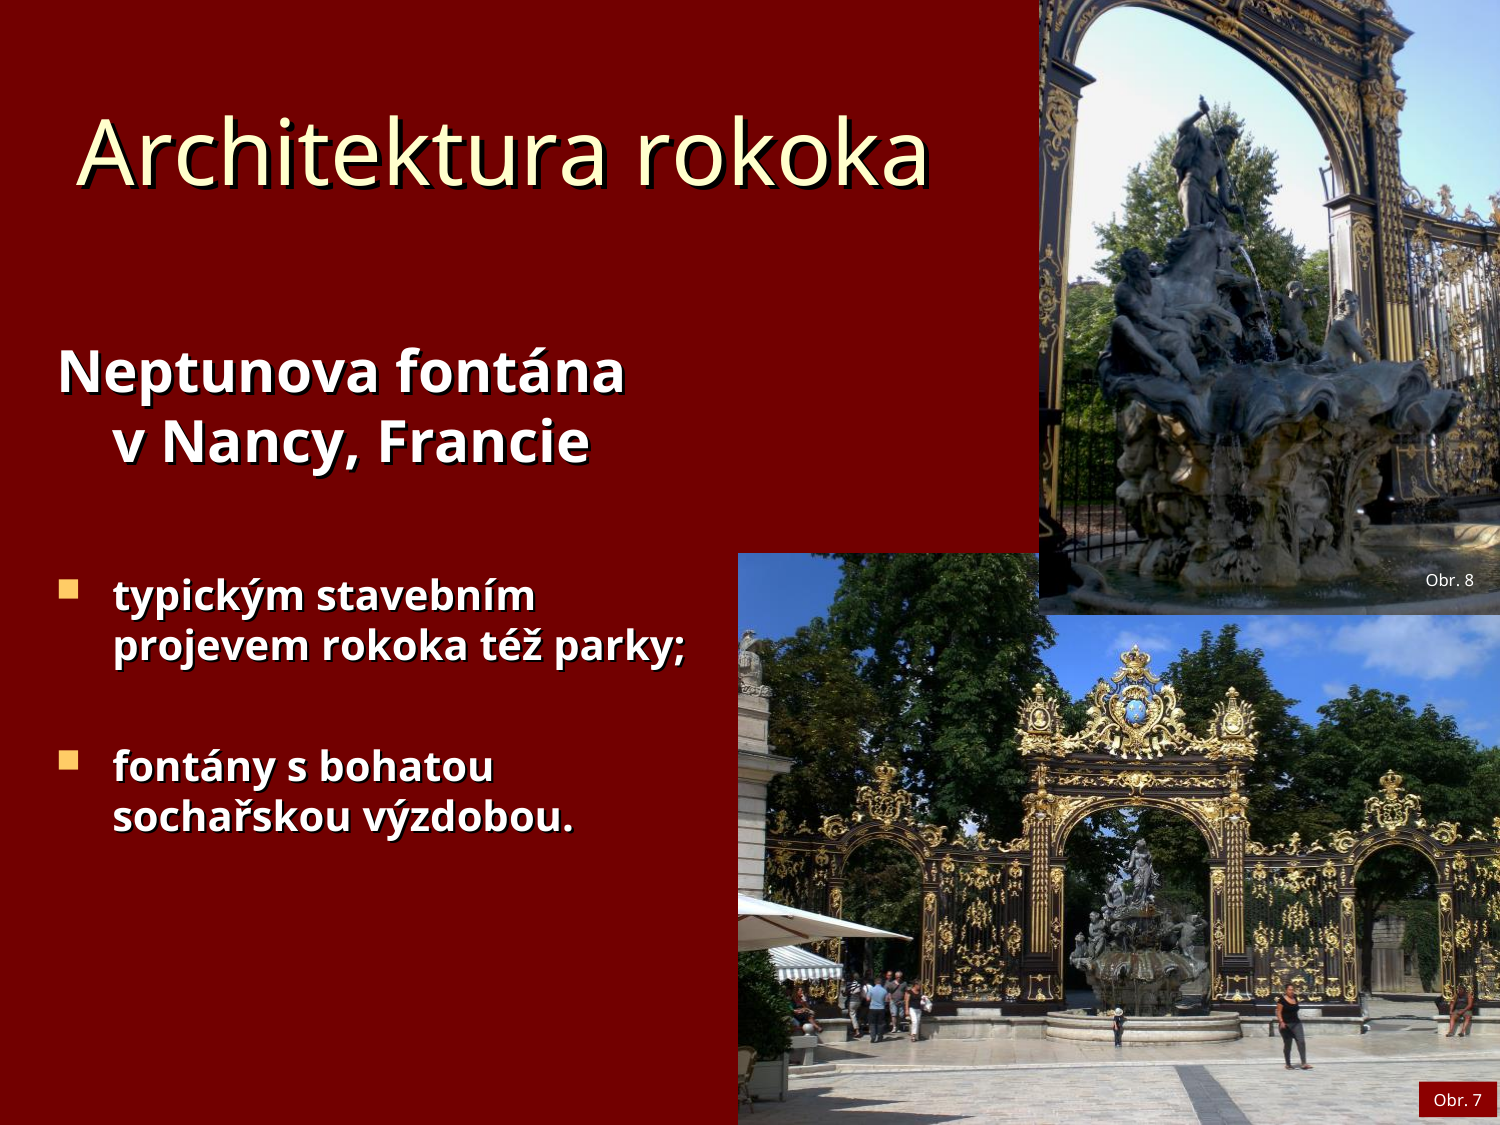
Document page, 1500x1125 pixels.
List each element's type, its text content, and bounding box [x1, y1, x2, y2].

list Neptunova fontána v Nancy, Francie typickým stavebním projevem rokoka též parky; fontány s bohatou sochařskou výzdobou. [41, 326, 750, 1001]
text_box Obr. 7 [1419, 1081, 1498, 1118]
title Architektura rokoka [0, 54, 1010, 243]
text_box Obr. 8 [1410, 562, 1489, 598]
text_box [738, 0, 1500, 1125]
